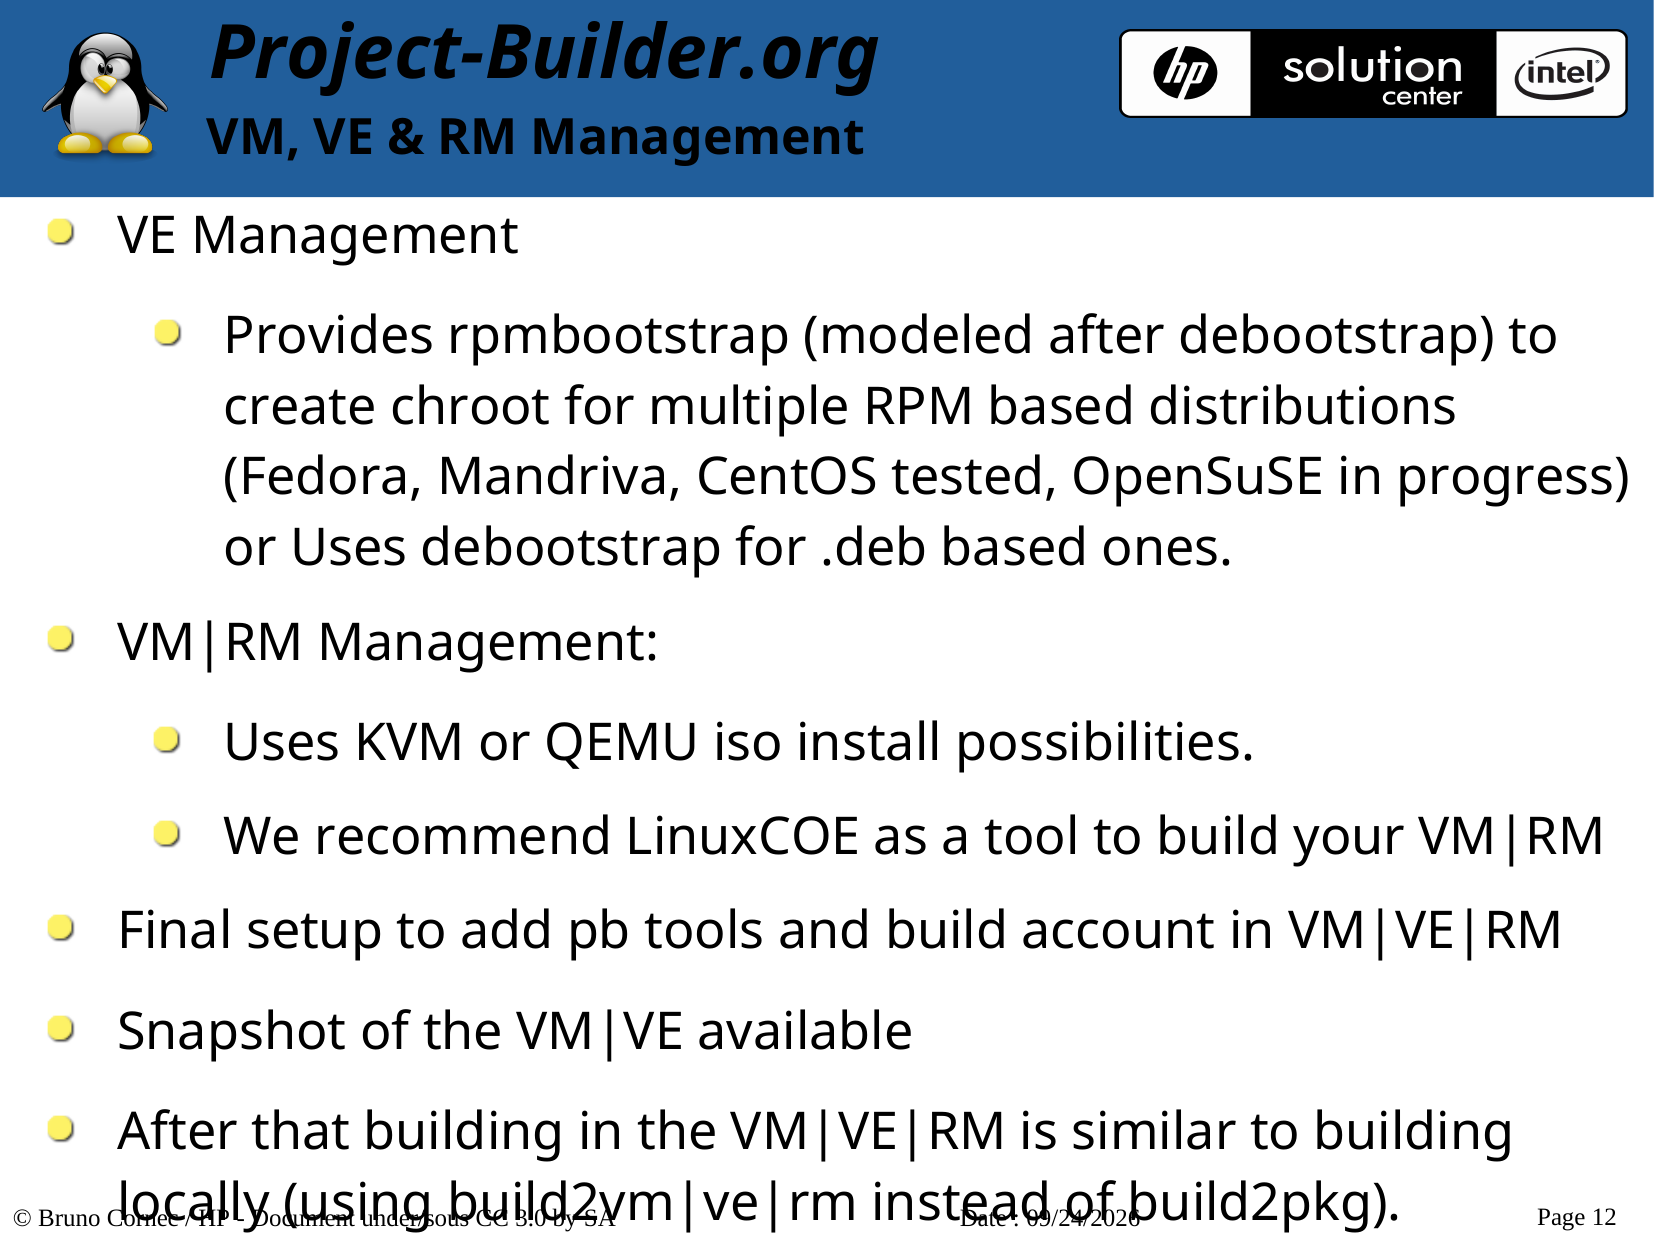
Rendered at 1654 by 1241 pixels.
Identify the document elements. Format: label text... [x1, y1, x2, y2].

list VE Management Provides rpmbootstrap (modeled after debootstrap) to create chroot for multiple RPM based distributions (Fedora, Mandriva, CentOS tested, OpenSuSE in progress) or Uses debootstrap for .deb based ones. VM|RM Management: Uses KVM or QEMU iso install possibilities. We recommend LinuxCOE as a tool to build your VM|RM Final setup to add pb tools and build account in VM|VE|RM Snapshot of the VM|VE available After that building in the VM|VE|RM is similar to building locally (using build2vm|ve|rm instead of build2pkg). ssh communication for VM/RM [34, 197, 1642, 1203]
title VM, VE & RM Management [206, 56, 1121, 197]
picture [42, 29, 168, 167]
picture [1119, 29, 1628, 118]
